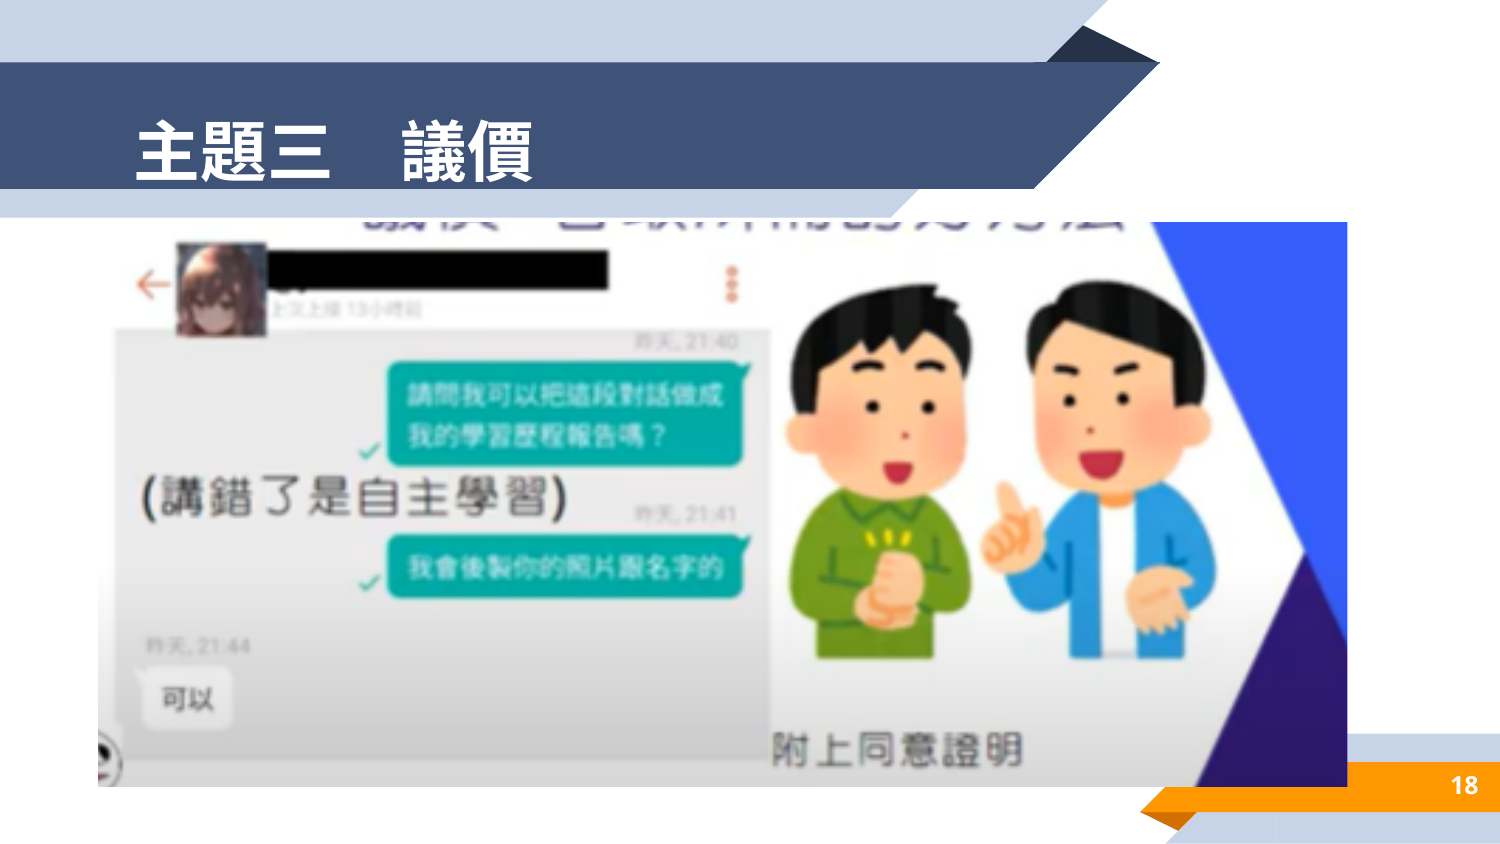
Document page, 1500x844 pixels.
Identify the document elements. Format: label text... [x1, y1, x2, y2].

title 主題三 議價 [133, 64, 997, 190]
picture [98, 222, 1348, 787]
slide_number <編號> [1249, 760, 1494, 813]
